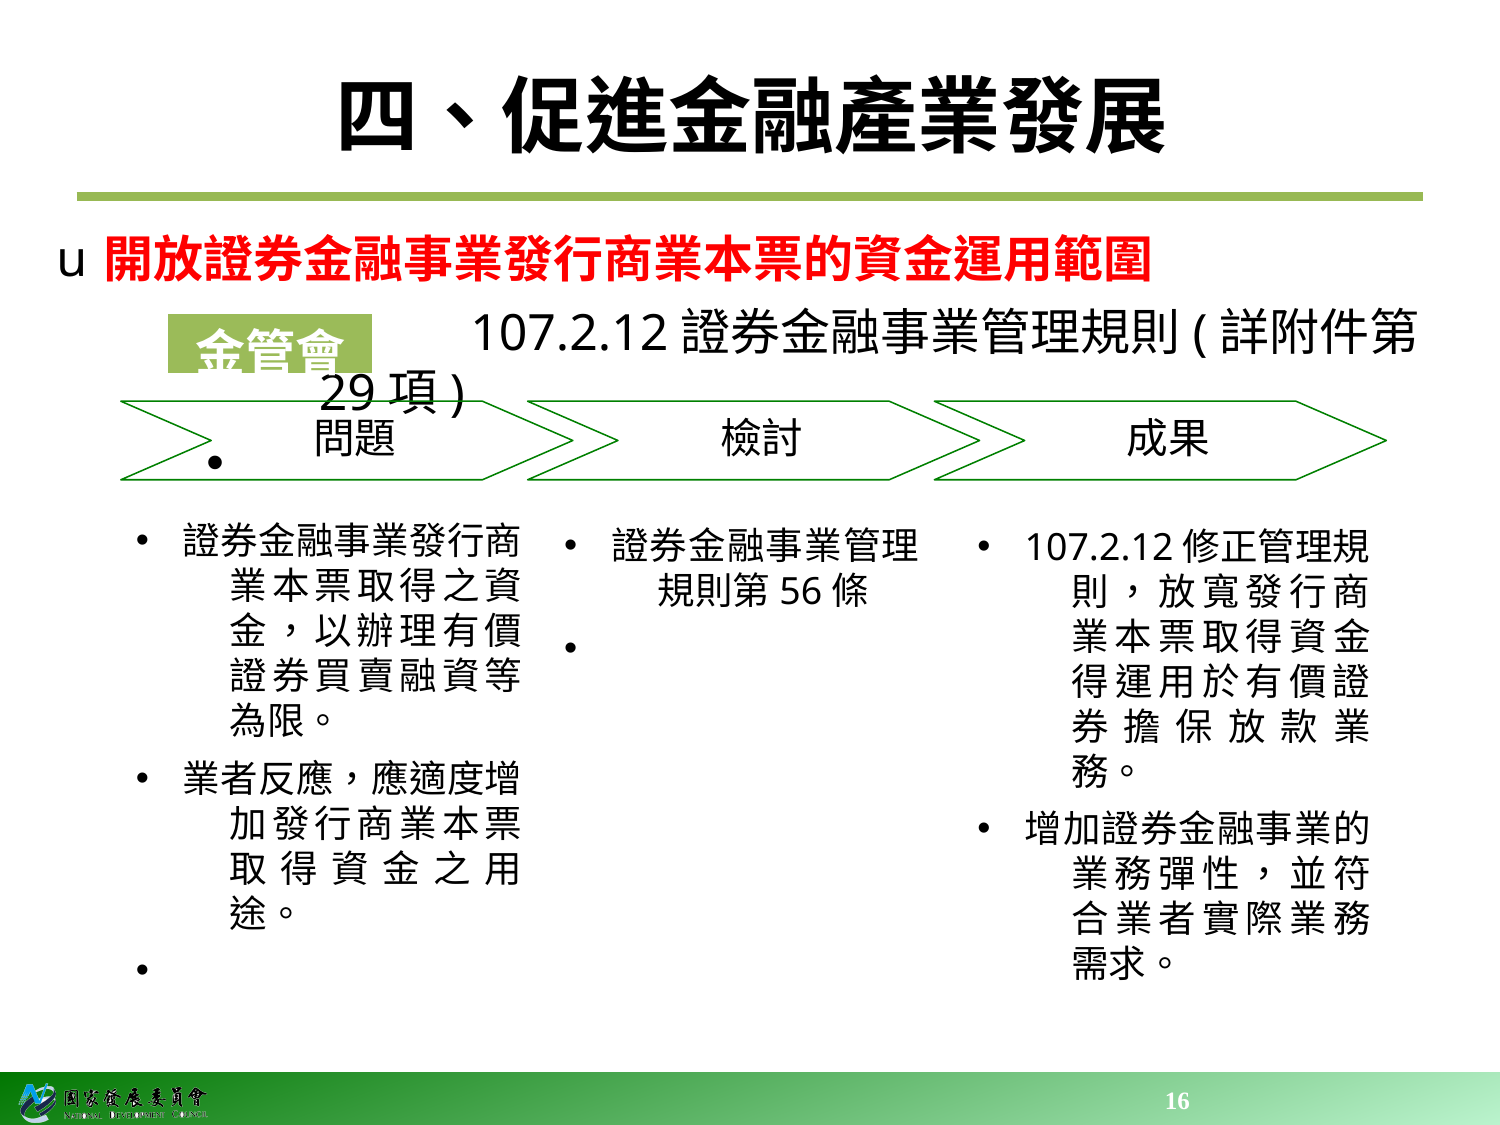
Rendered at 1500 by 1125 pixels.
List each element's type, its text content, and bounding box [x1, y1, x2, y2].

text_box 金管會 [168, 314, 372, 373]
text_box 成果 [934, 401, 1387, 480]
text_box 開放證券金融事業發行商業本票的資金運用範圍 107.2.12證券金融事業管理規則(詳附件第29項) [41, 220, 1459, 500]
text_box 證券金融事業發行商業本票取得之資金，以辦理有價證券買賣融資等為限。 業者反應，應適度增加發行商業本票取得資金之用途。 [120, 509, 538, 939]
text_box 16 [1149, 1069, 1500, 1125]
text_box 問題 [120, 401, 573, 480]
text_box 金管會 [209, 359, 217, 369]
text_box 檢討 [527, 401, 980, 480]
text_box 證券金融事業管理規則第56條 [549, 514, 935, 692]
text_box 金管會 [213, 337, 228, 343]
text_box 金管會 [223, 359, 230, 369]
title 四、促進金融產業發展 [76, 19, 1427, 207]
text_box 107.2.12修正管理規則，放寬發行商業本票取得資金得運用於有價證券擔保放款業務。 增加證券金融事業的業務彈性，並符合業者實際業務需求。 [962, 515, 1386, 920]
